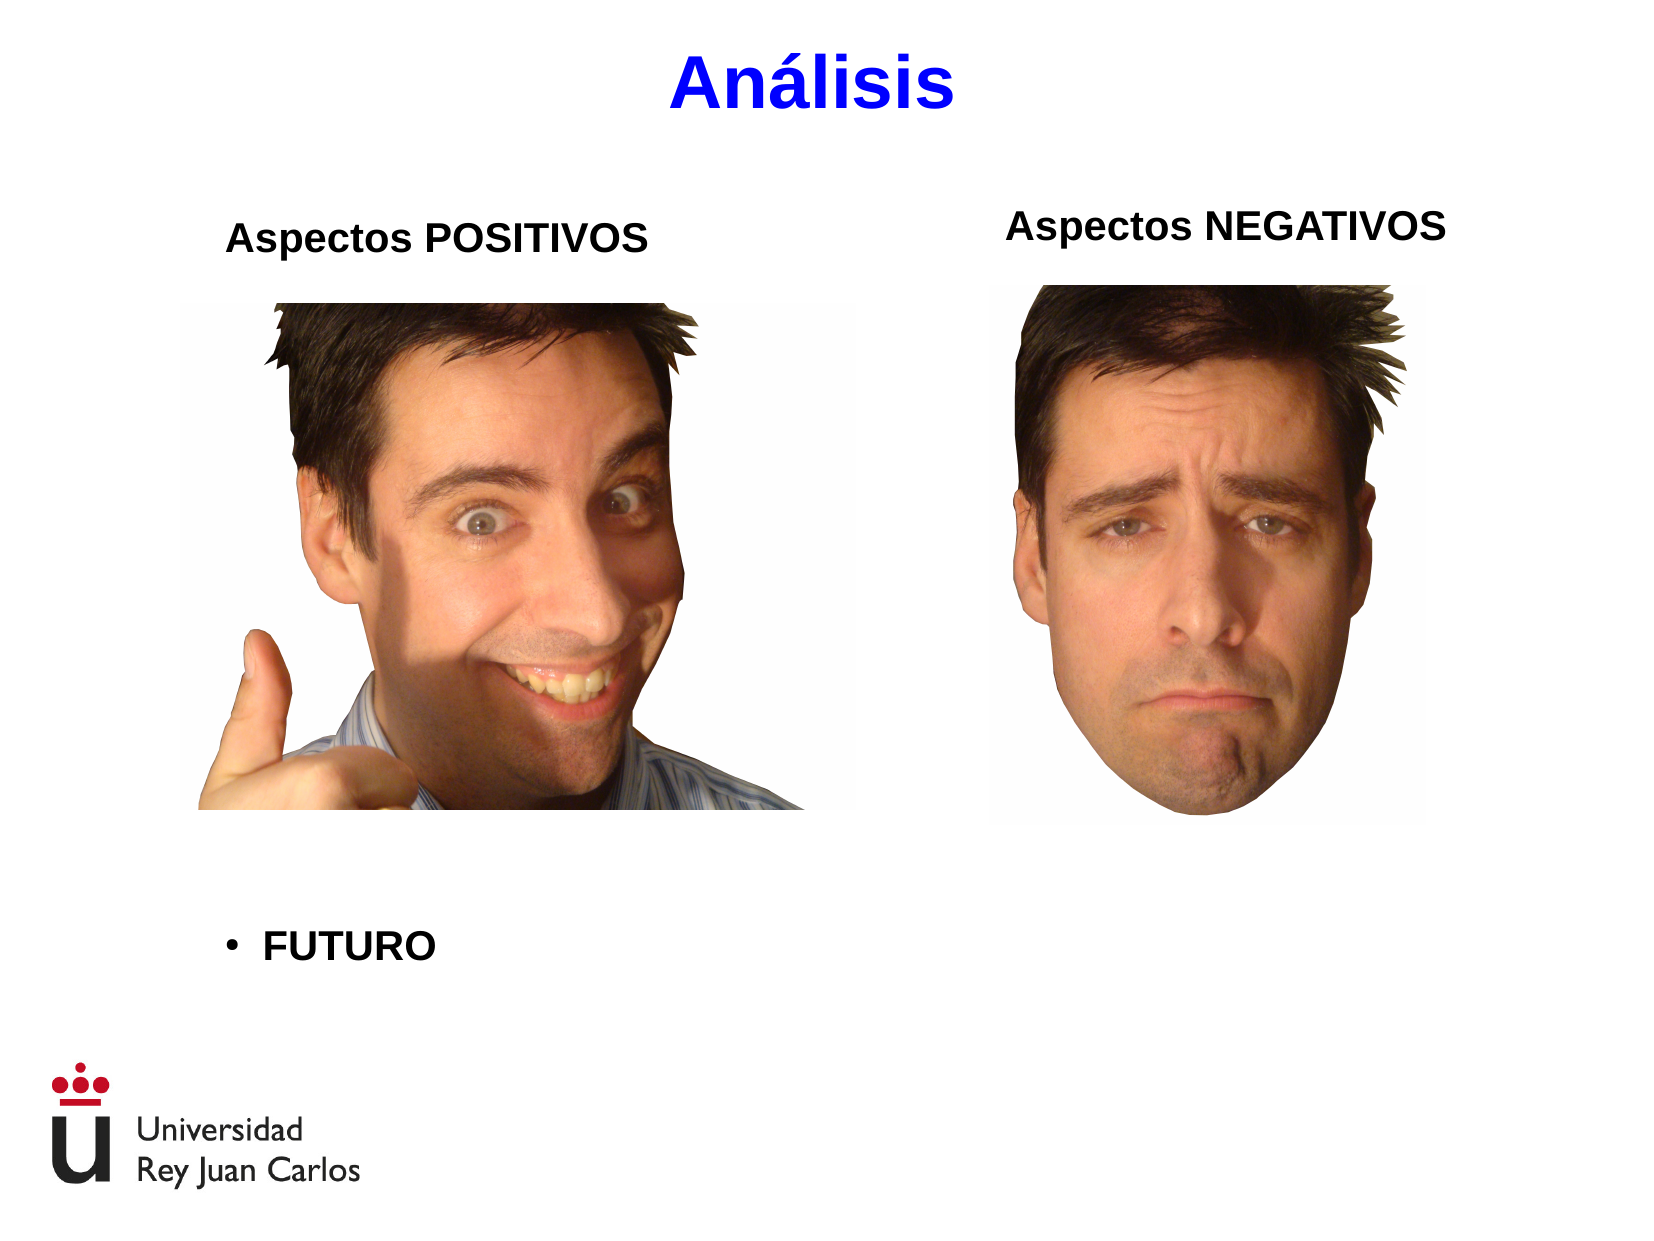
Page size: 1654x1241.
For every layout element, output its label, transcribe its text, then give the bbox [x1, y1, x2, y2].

text_box FUTURO [210, 915, 526, 991]
text_box Aspectos POSITIVOS [195, 207, 751, 286]
picture [180, 303, 856, 811]
text_box Aspectos NEGATIVOS [975, 195, 1576, 271]
picture [31, 1049, 376, 1200]
picture [989, 285, 1426, 826]
text_box Análisis [64, 40, 1561, 125]
